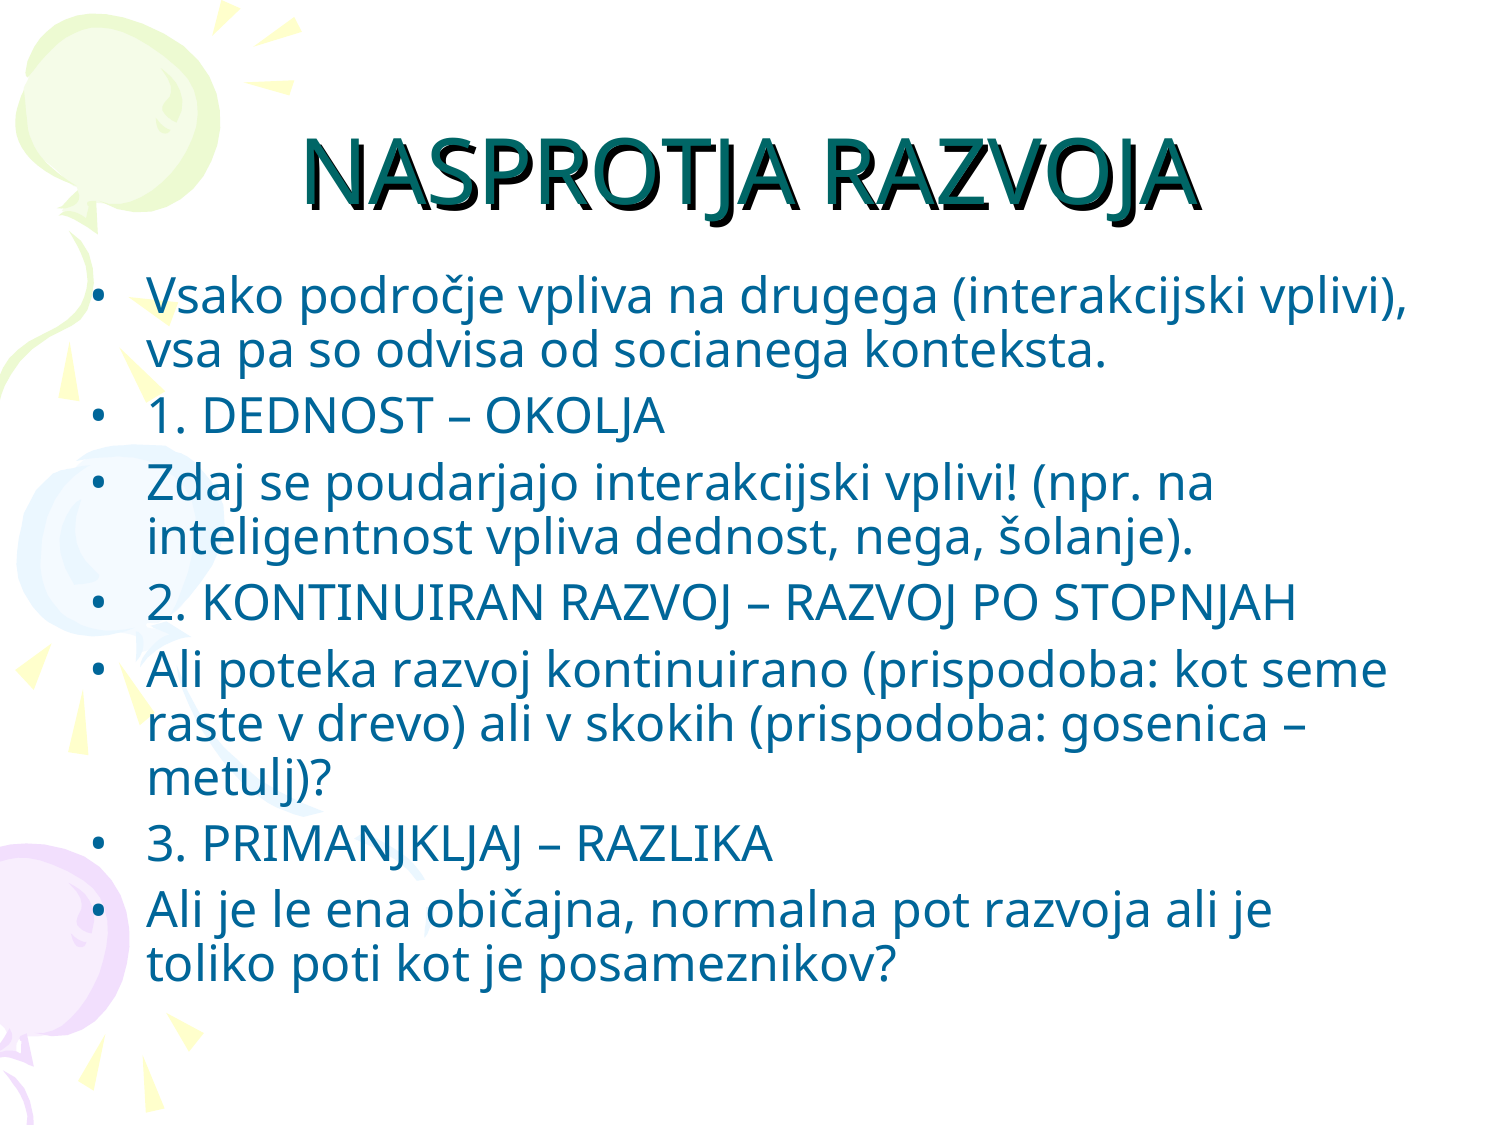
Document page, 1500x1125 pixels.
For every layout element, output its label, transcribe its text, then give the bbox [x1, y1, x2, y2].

list Vsako področje vpliva na drugega (interakcijski vplivi), vsa pa so odvisa od socianega konteksta. 1. DEDNOST – OKOLJA Zdaj se poudarjajo interakcijski vplivi! (npr. na inteligentnost vpliva dednost, nega, šolanje). 2. KONTINUIRAN RAZVOJ – RAZVOJ PO STOPNJAH Ali poteka razvoj kontinuirano (prispodoba: kot seme raste v drevo) ali v skokih (prispodoba: gosenica – metulj)? 3. PRIMANJKLJAJ – RAZLIKA Ali je le ena običajna, normalna pot razvoja ali je toliko poti kot je posameznikov? [75, 262, 1426, 994]
title NASPROTJA RAZVOJA [72, 16, 1426, 233]
